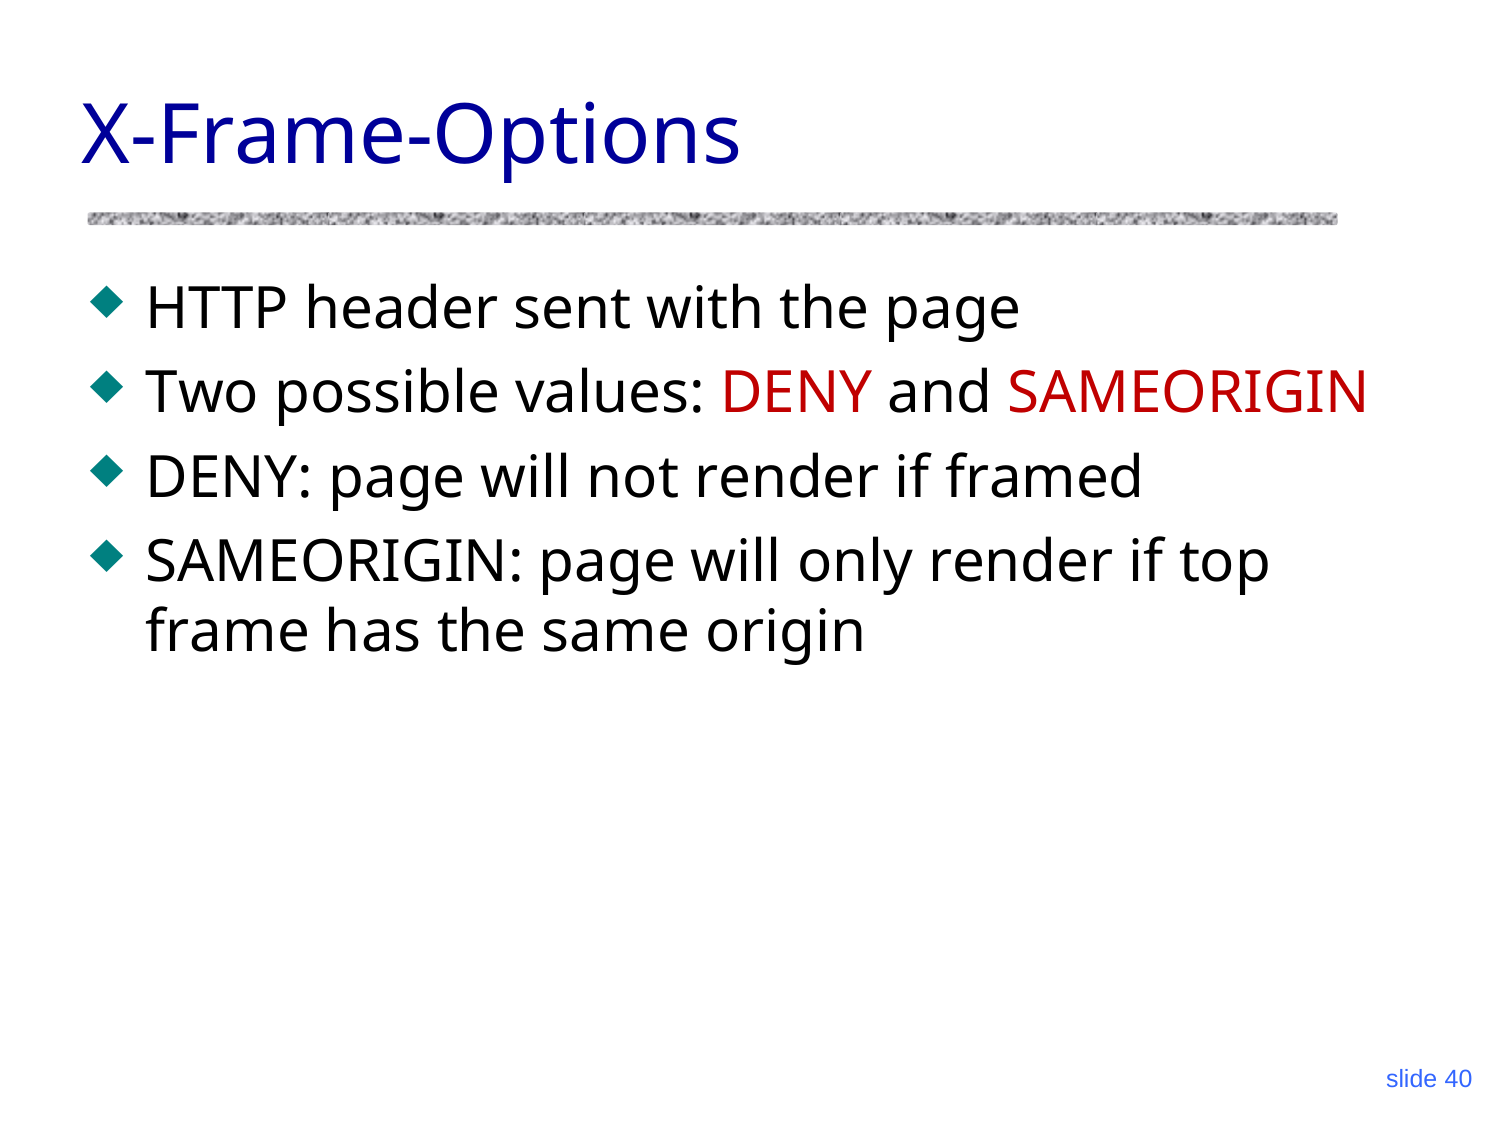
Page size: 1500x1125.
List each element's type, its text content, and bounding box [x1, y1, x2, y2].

text_box slide <number> [1174, 1025, 1488, 1101]
text_box X-Frame-Options [66, 37, 1342, 188]
picture [87, 212, 1338, 226]
text_box HTTP header sent with the page Two possible values: DENY and SAMEORIGIN DENY: page will not render if framed SAMEORIGIN: page will only render if top frame has the same origin [74, 262, 1417, 994]
